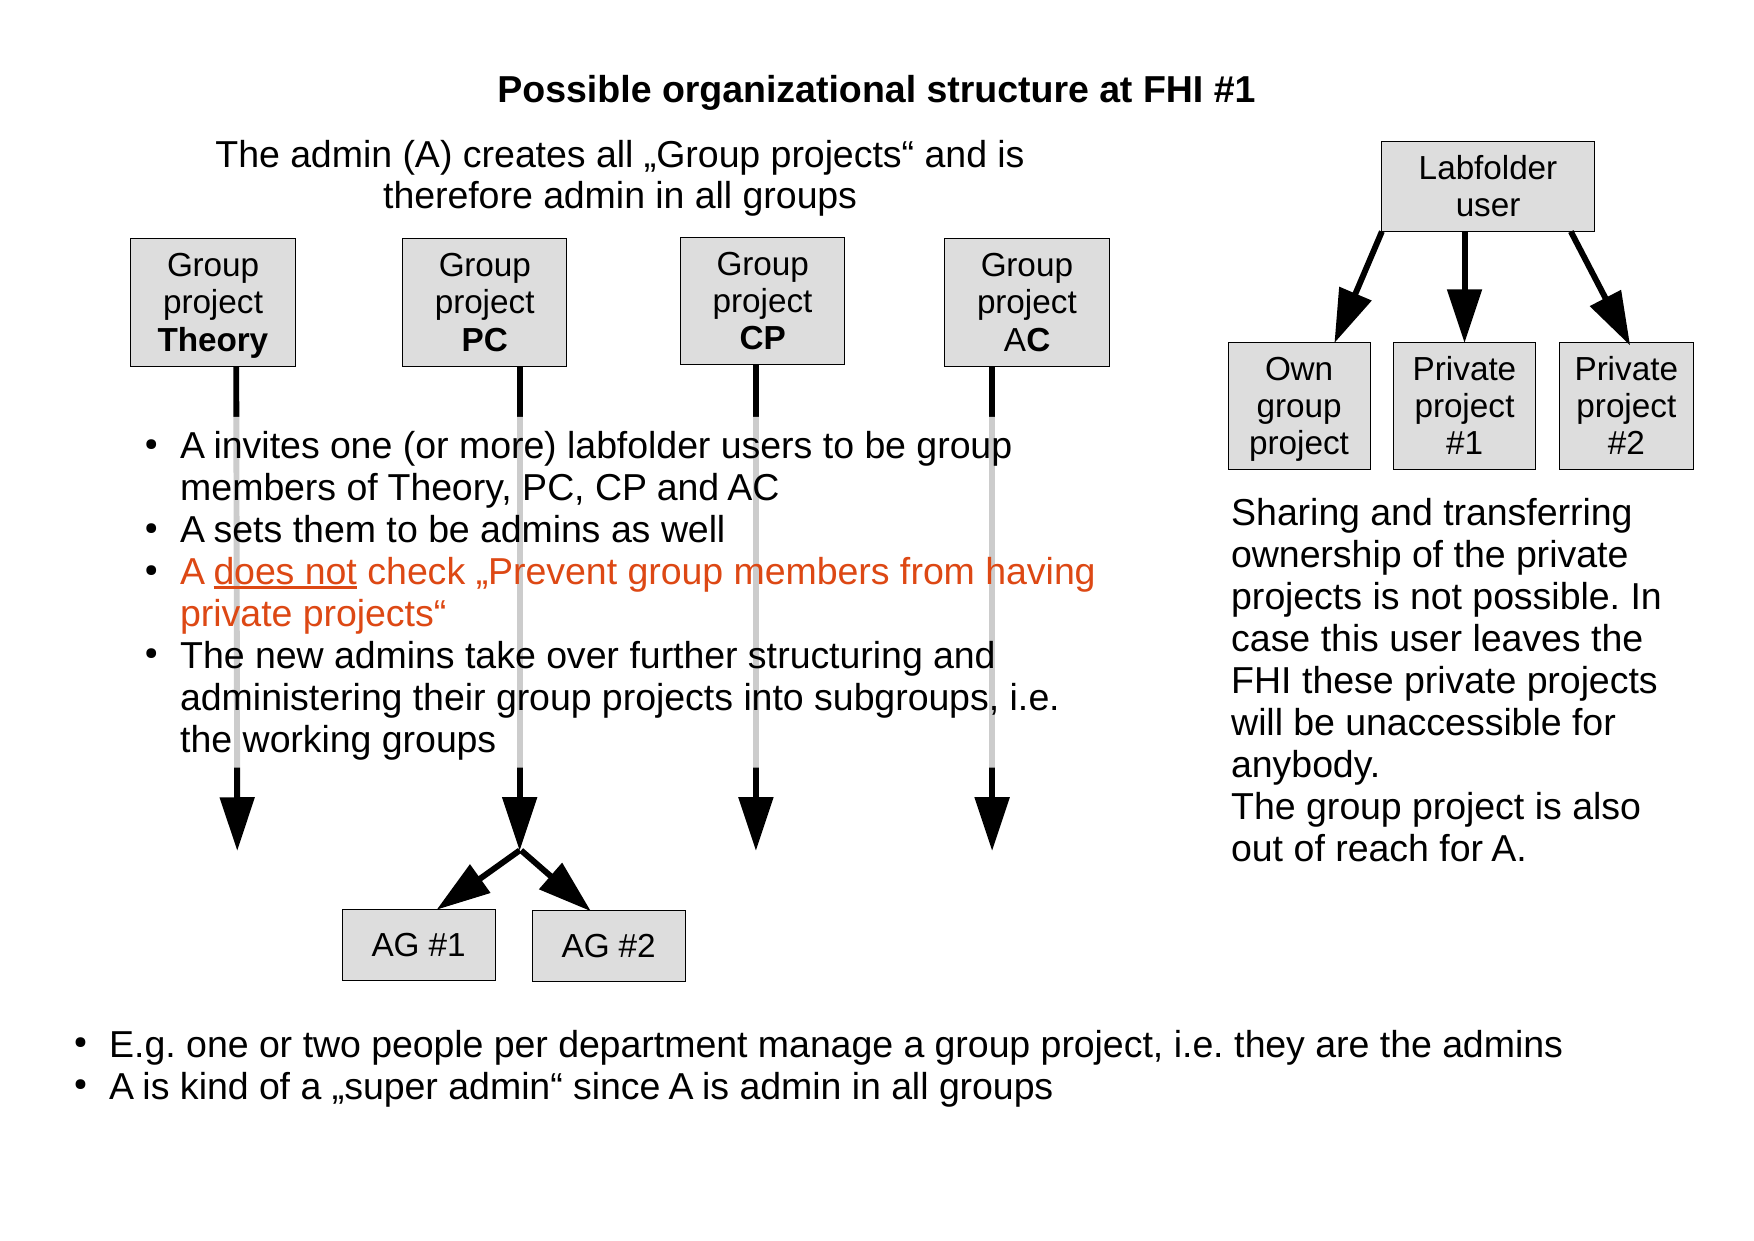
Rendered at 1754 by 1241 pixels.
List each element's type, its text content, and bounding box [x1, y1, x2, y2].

text_box The admin (A) creates all „Group projects“ and is therefore admin in all groups [129, 125, 1111, 225]
text_box Possible organizational structure at FHI #1 [59, 61, 1695, 119]
text_box Labfolder user [1381, 141, 1595, 232]
text_box AG #2 [532, 910, 686, 982]
text_box Group project AC [944, 238, 1110, 367]
text_box Group project CP [680, 237, 845, 365]
text_box Own group project [1228, 342, 1371, 470]
text_box E.g. one or two people per department manage a group project, i.e. they are the admins A is kind of a „super admin“ since A is admin in all groups [59, 1015, 1689, 1134]
text_box Sharing and transferring ownership of the private projects is not possible. In case this user leaves the FHI these private projects will be unaccessible for anybody. The group project is also out of reach for A. [1216, 484, 1695, 877]
text_box Private project #1 [1393, 342, 1536, 470]
text_box A invites one (or more) labfolder users to be group members of Theory, PC, CP and AC A sets them to be admins as well A does not check „Prevent group members from having private projects“ The new admins take over further structuring and administering their group projects into subgroups, i.e. the working groups [129, 416, 1123, 768]
text_box Private project #2 [1559, 342, 1694, 470]
text_box Group project PC [402, 238, 567, 367]
text_box AG #1 [342, 909, 496, 981]
text_box Group project Theory [130, 238, 296, 367]
